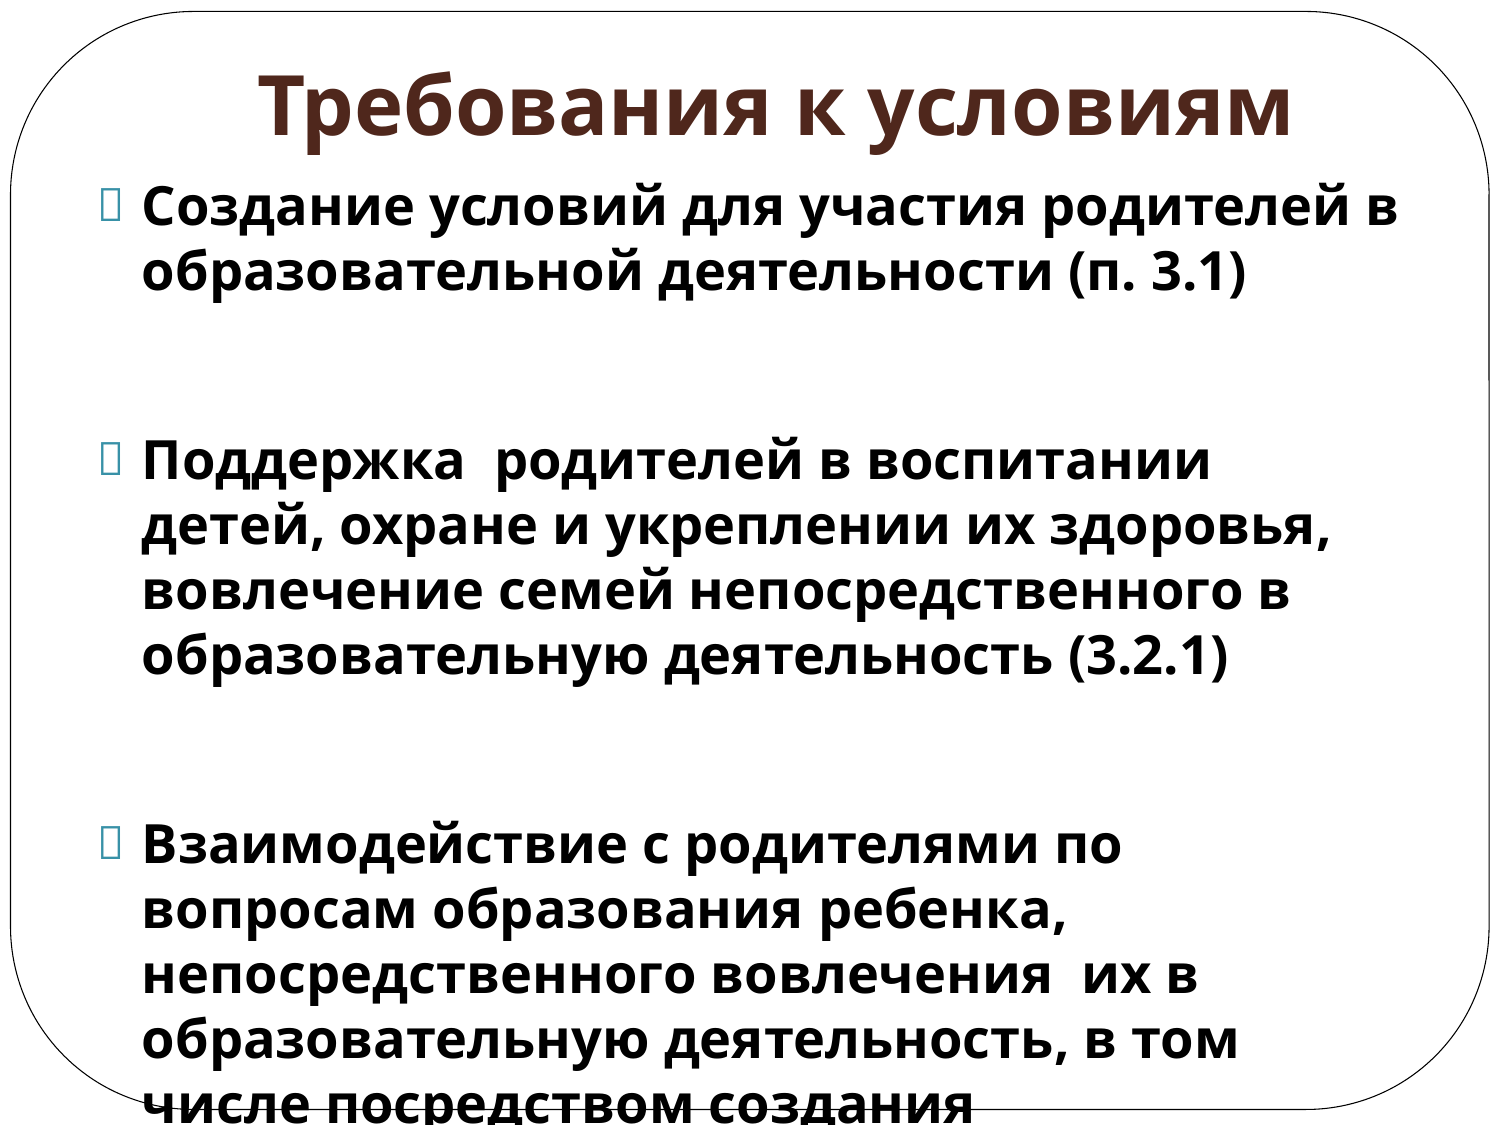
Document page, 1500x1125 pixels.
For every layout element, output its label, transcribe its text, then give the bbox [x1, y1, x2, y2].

list Создание условий для участия родителей в образовательной деятельности (п. 3.1) Поддержка родителей в воспитании детей, охране и укреплении их здоровья, вовлечение семей непосредственного в образовательную деятельность (3.2.1) Взаимодействие с родителями по вопросам образования ребенка, непосредственного вовлечения их в образовательную деятельность, в том числе посредством создания образовательных проектов совместно с семьей на основе выявления потребностей и поддержки образовательных инициатив семьи (п. 3.2.5) Консультативная поддержка родителей по вопросам образования и охраны здоровья детей (п.3.2.6) Создание возможности для предоставления информации о Программе семье и заинтересованным лицам; для обсуждения с родителями вопросов, связанных с реализацией программы (п. 3.2.8) [82, 164, 1425, 1055]
title Требования к условиям [150, 45, 1425, 153]
